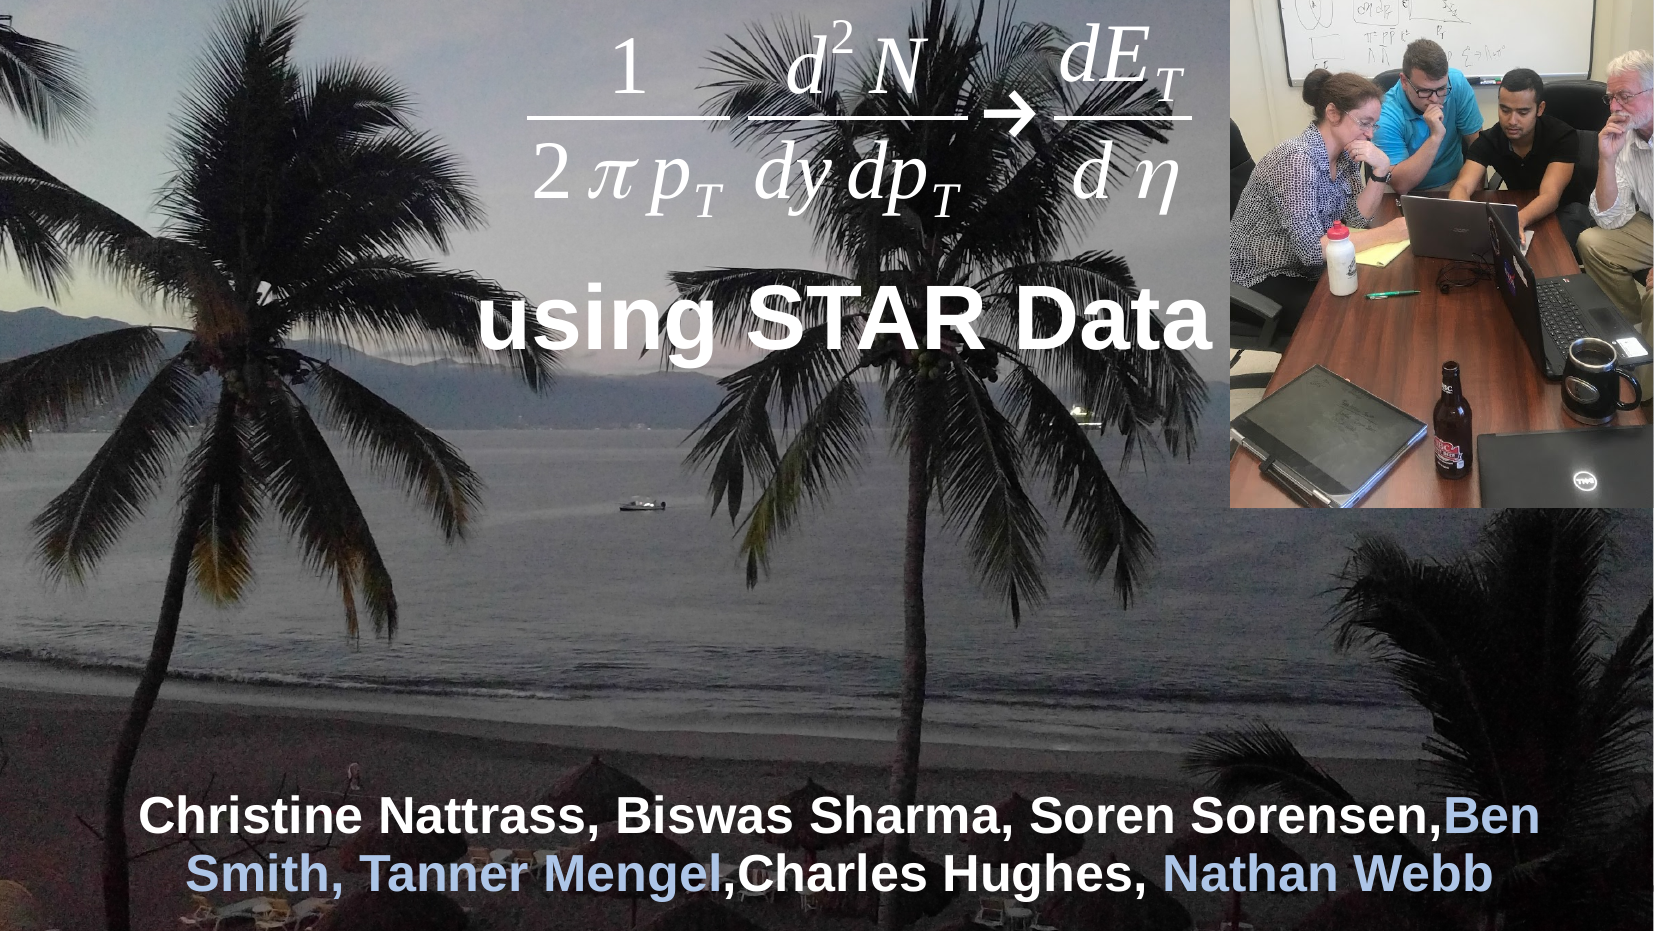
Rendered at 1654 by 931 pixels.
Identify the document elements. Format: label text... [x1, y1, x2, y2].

title using STAR Data [390, 239, 1299, 396]
text_box Christine Nattrass, Biswas Sharma, Soren Sorensen,Ben Smith, Tanner Mengel,Charles Hughes, Nathan Webb [120, 779, 1561, 931]
chart [517, 8, 1202, 229]
picture [0, 0, 1654, 931]
